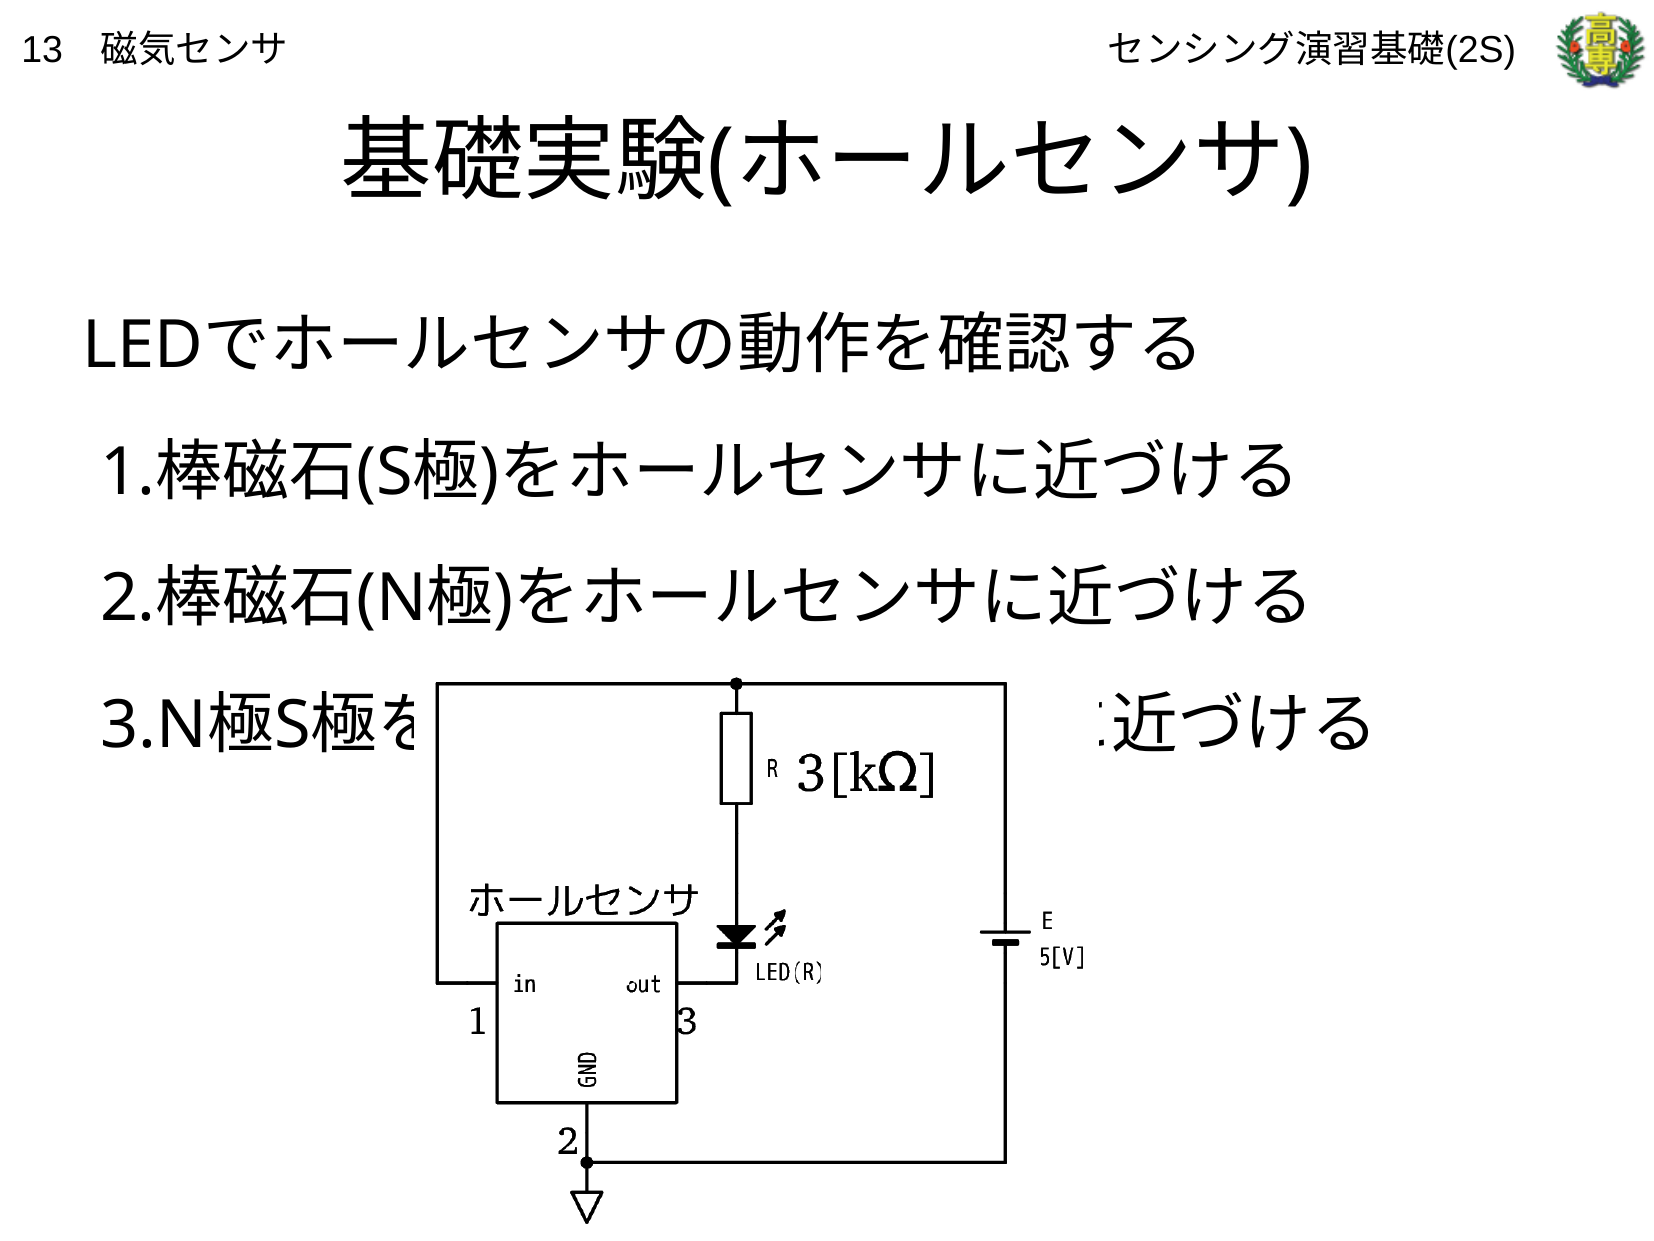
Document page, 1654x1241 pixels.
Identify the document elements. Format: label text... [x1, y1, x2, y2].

picture [1553, 2, 1650, 99]
text_box 13 磁気センサ [6, 11, 923, 75]
picture [414, 668, 1099, 1229]
title 基礎実験(ホールセンサ) [82, 49, 1571, 257]
list LEDでホールセンサの動作を確認する 棒磁石(S極)をホールセンサに近づける 棒磁石(N極)をホールセンサに近づける N極S極を交互にホールセンサに近づける [82, 290, 1595, 1010]
text_box センシング演習基礎(2S) [1077, 11, 1531, 75]
